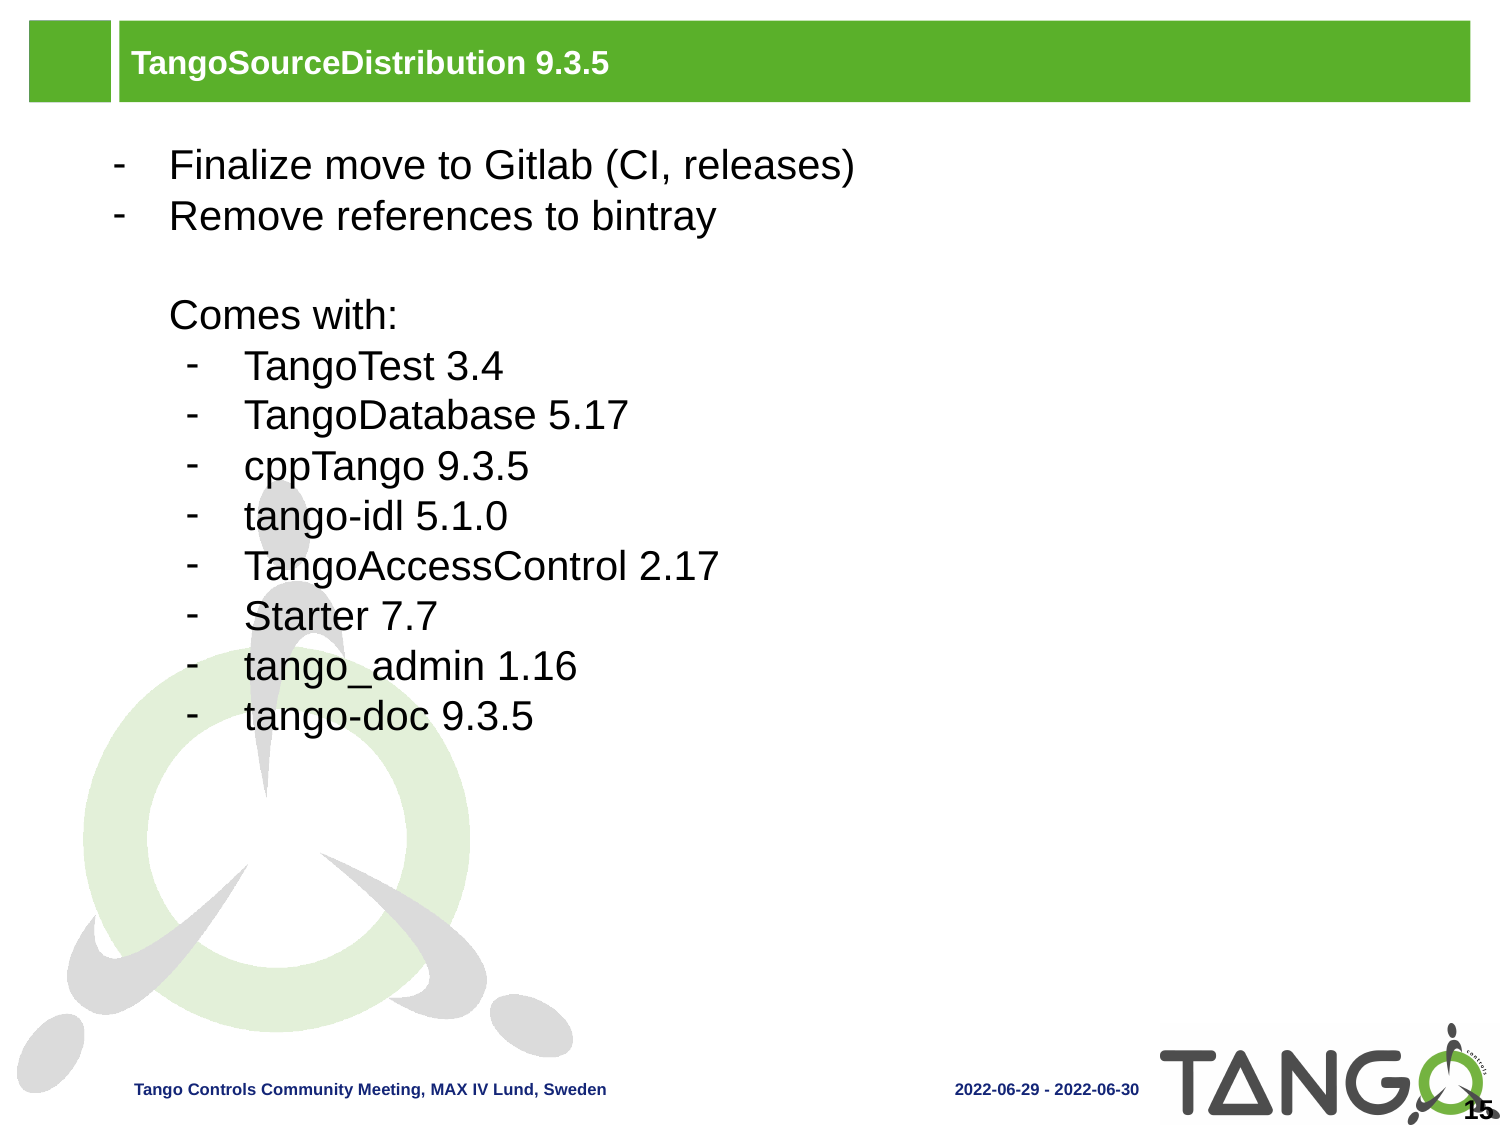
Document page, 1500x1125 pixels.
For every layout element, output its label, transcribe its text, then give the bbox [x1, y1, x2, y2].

picture [17, 480, 573, 1093]
title TangoSourceDistribution 9.3.5 [119, 20, 1471, 103]
list Finalize move to Gitlab (CI, releases) Remove references to bintray Comes with: TangoTest 3.4 TangoDatabase 5.17 cppTango 9.3.5 tango-idl 5.1.0 TangoAccessControl 2.17 Starter 7.7 tango_admin 1.16 tango-doc 9.3.5 [93, 138, 1446, 921]
picture [1160, 1023, 1500, 1125]
slide_number <number> [1403, 1038, 1494, 1125]
